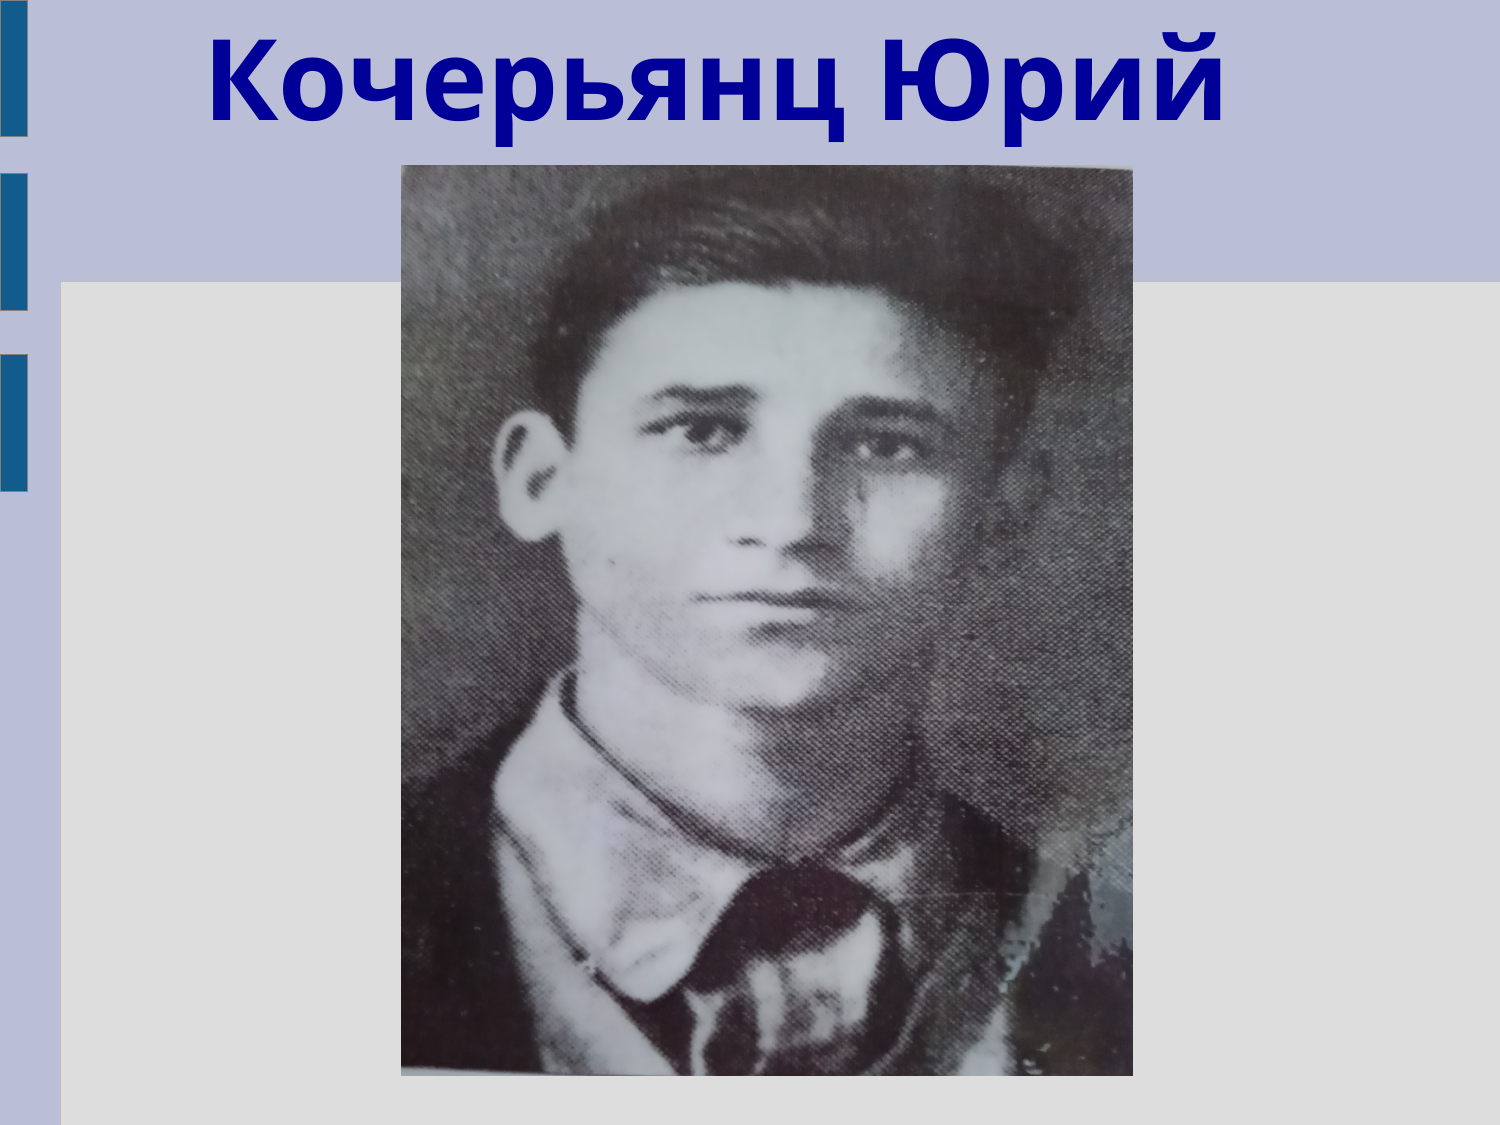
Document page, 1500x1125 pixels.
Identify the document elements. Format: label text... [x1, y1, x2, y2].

text_box Кочерьянц Юрий [188, 0, 1245, 150]
picture [401, 165, 1133, 1077]
